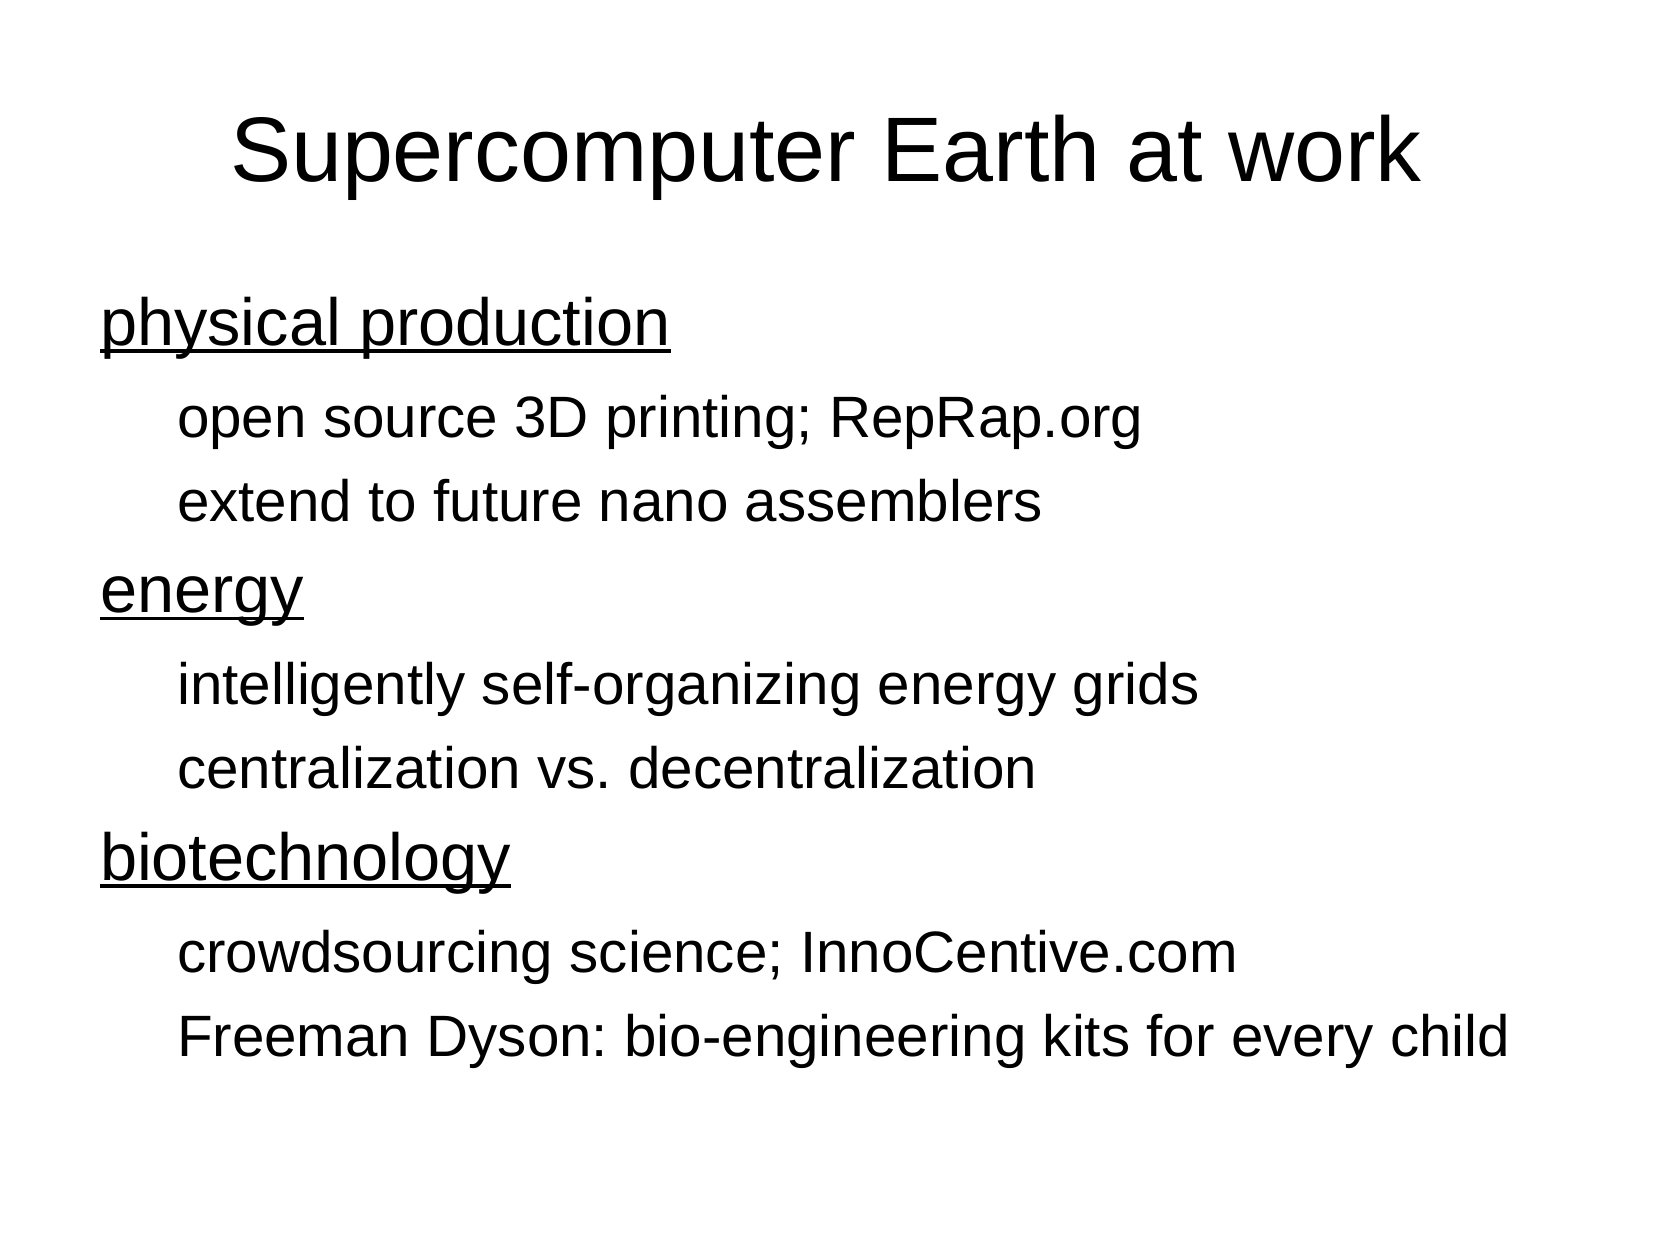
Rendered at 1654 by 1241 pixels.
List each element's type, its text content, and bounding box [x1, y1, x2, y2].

list physical production open source 3D printing; RepRap.org extend to future nano assemblers energy intelligently self-organizing energy grids centralization vs. decentralization biotechnology crowdsourcing science; InnoCentive.com Freeman Dyson: bio-engineering kits for every child [82, 290, 1571, 1112]
title Supercomputer Earth at work [82, 56, 1571, 249]
